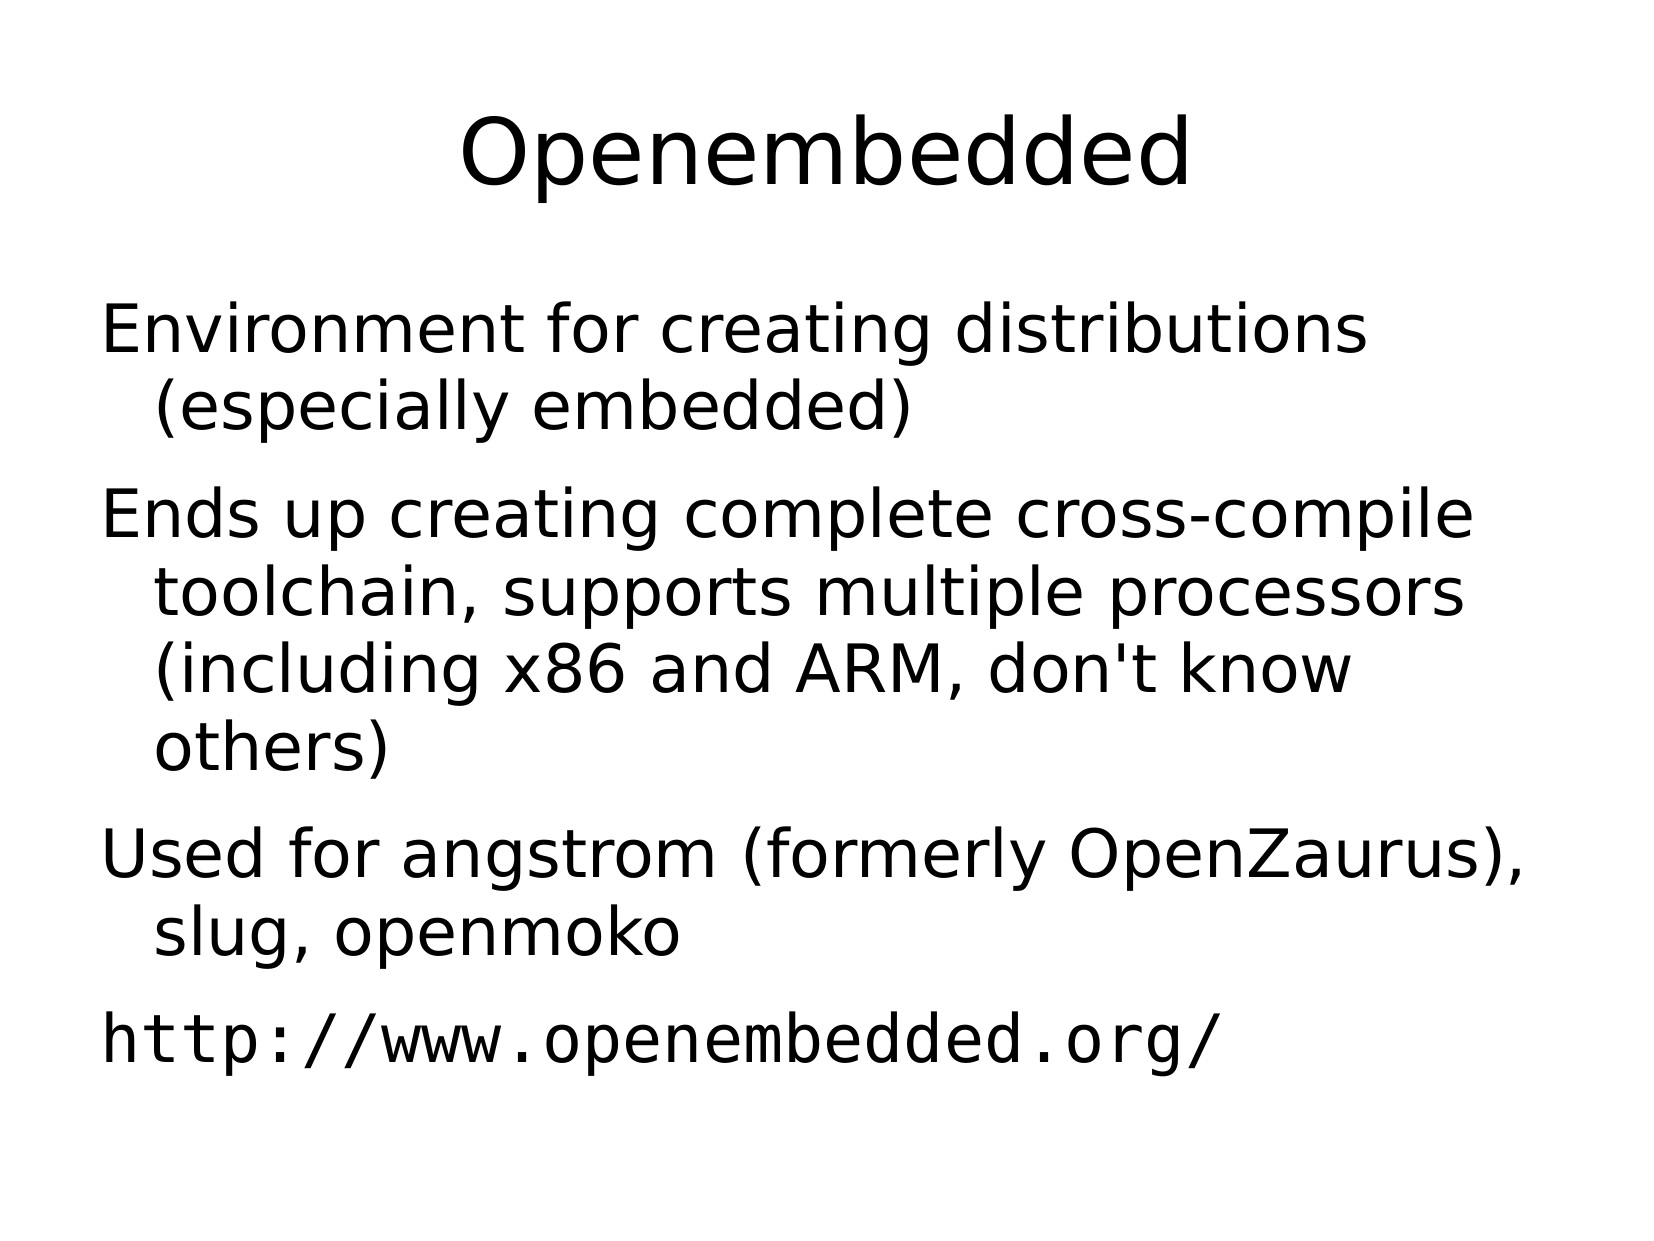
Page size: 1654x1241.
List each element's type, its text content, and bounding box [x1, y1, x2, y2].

list Environment for creating distributions (especially embedded) Ends up creating complete cross-compile toolchain, supports multiple processors (including x86 and ARM, don't know others) Used for angstrom (formerly OpenZaurus), slug, openmoko http://www.openembedded.org/ [82, 290, 1571, 1094]
title Openembedded [82, 49, 1571, 257]
